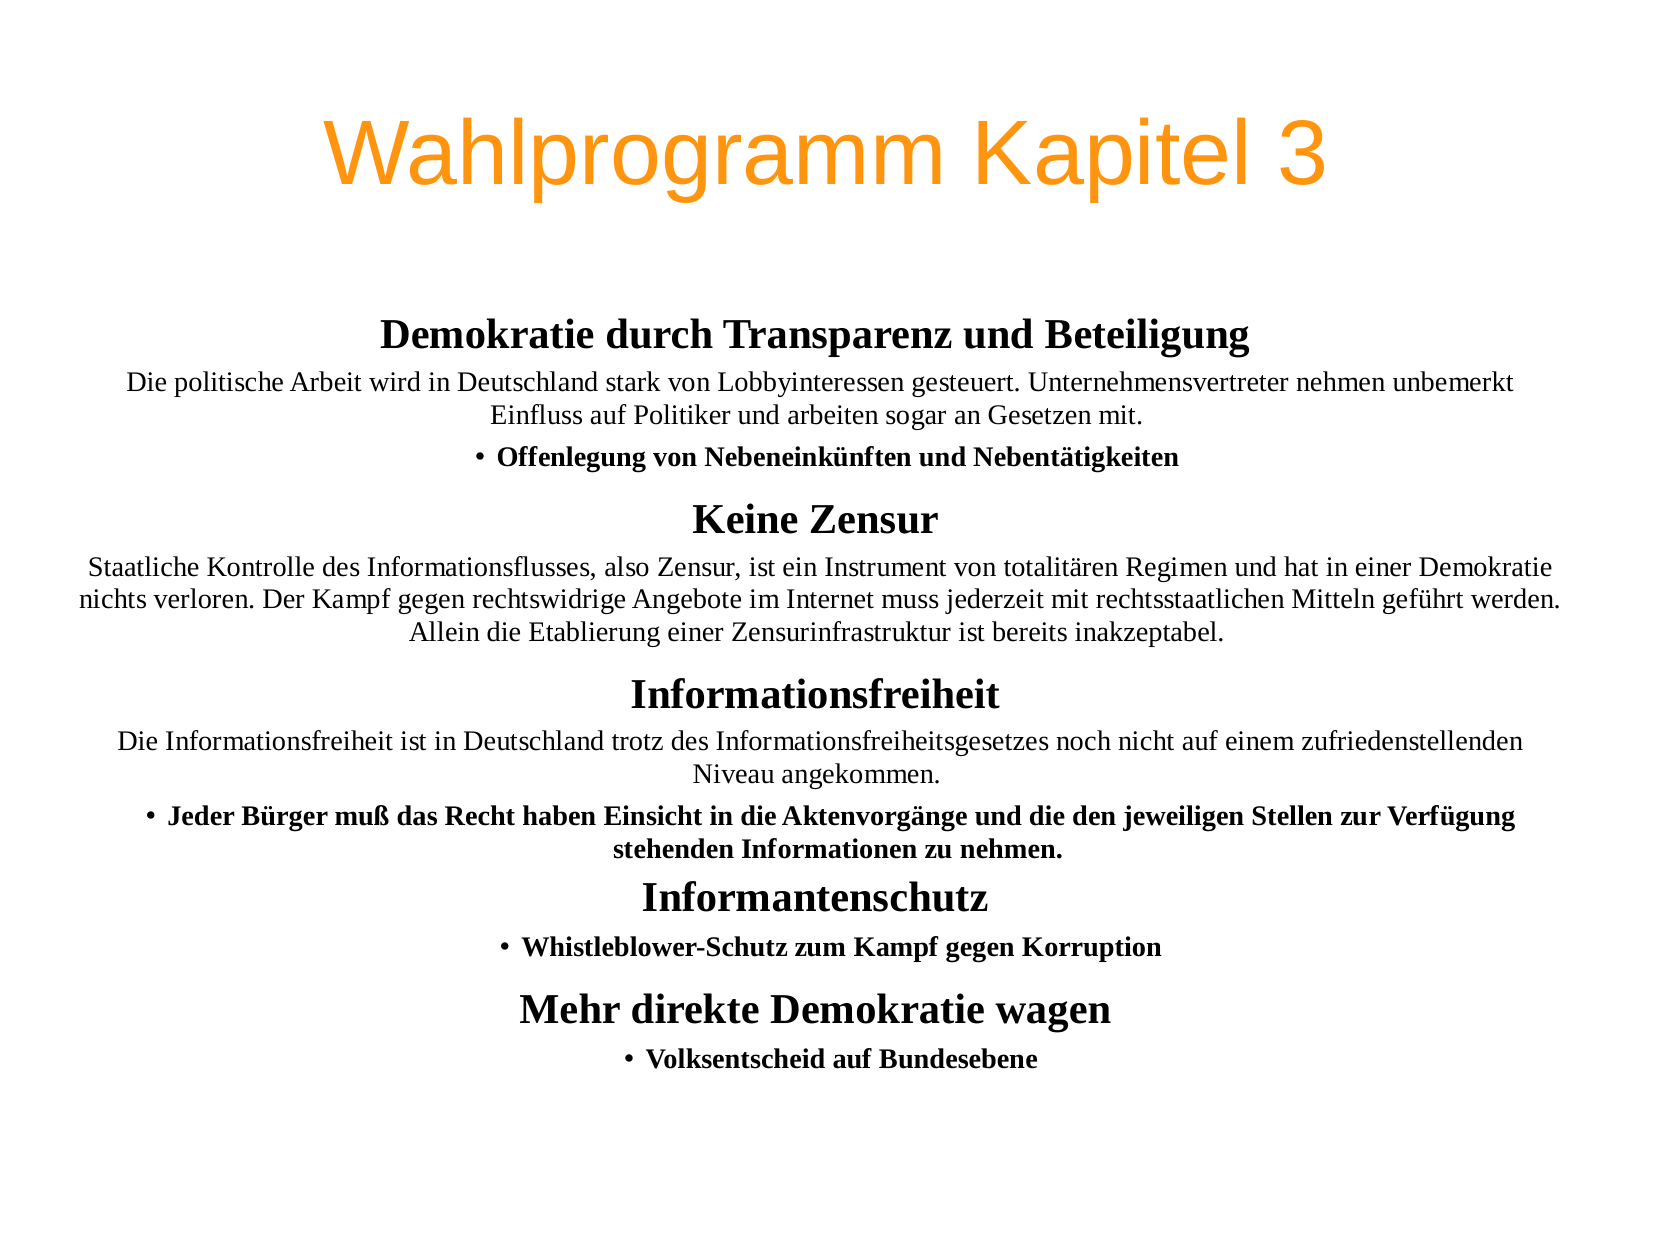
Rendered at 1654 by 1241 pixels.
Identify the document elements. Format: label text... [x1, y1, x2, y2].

chart [77, 295, 1562, 1110]
title Wahlprogramm Kapitel 3 [82, 56, 1571, 250]
